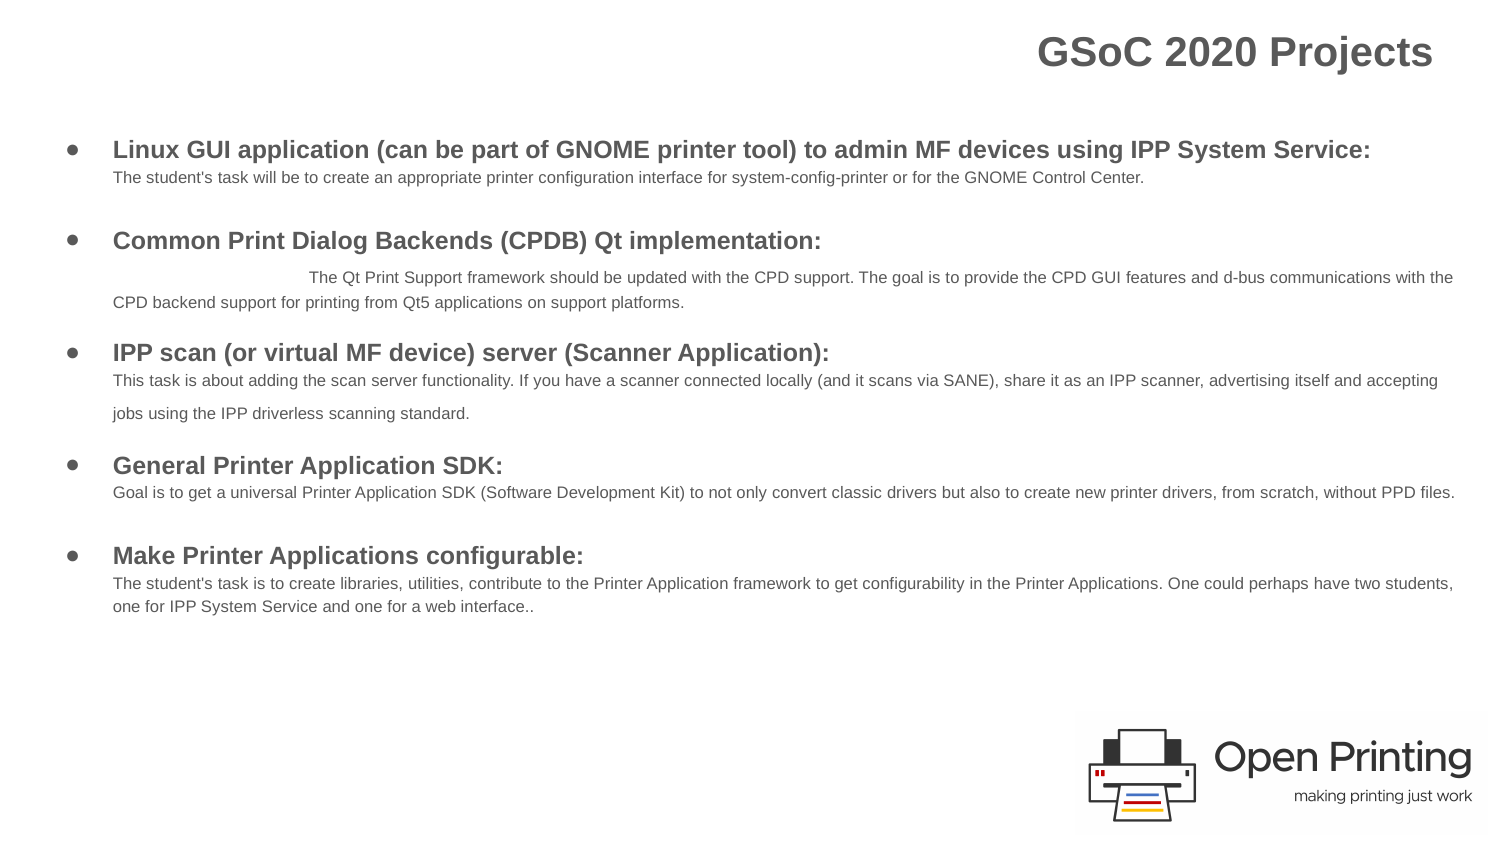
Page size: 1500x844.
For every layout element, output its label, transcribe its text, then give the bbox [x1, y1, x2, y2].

picture [1075, 711, 1488, 835]
list Linux GUI application (can be part of GNOME printer tool) to admin MF devices using IPP System Service: The student's task will be to create an appropriate printer configuration interface for system-config-printer or for the GNOME Control Center. Common Print Dialog Backends (CPDB) Qt implementation: The Qt Print Support framework should be updated with the CPD support. The goal is to provide the CPD GUI features and d-bus communications with the CPD backend support for printing from Qt5 applications on support platforms. IPP scan (or virtual MF device) server (Scanner Application): This task is about adding the scan server functionality. If you have a scanner connected locally (and it scans via SANE), share it as an IPP scanner, advertising itself and accepting jobs using the IPP driverless scanning standard. General Printer Application SDK: Goal is to get a universal Printer Application SDK (Software Development Kit) to not only convert classic drivers but also to create new printer drivers, from scratch, without PPD files. Make Printer Applications configurable: The student's task is to create libraries, utilities, contribute to the Printer Application framework to get configurability in the Printer Applications. One could perhaps have two students, one for IPP System Service and one for a web interface.. [22, 114, 1478, 722]
title GSoC 2020 Projects [51, 10, 1449, 84]
